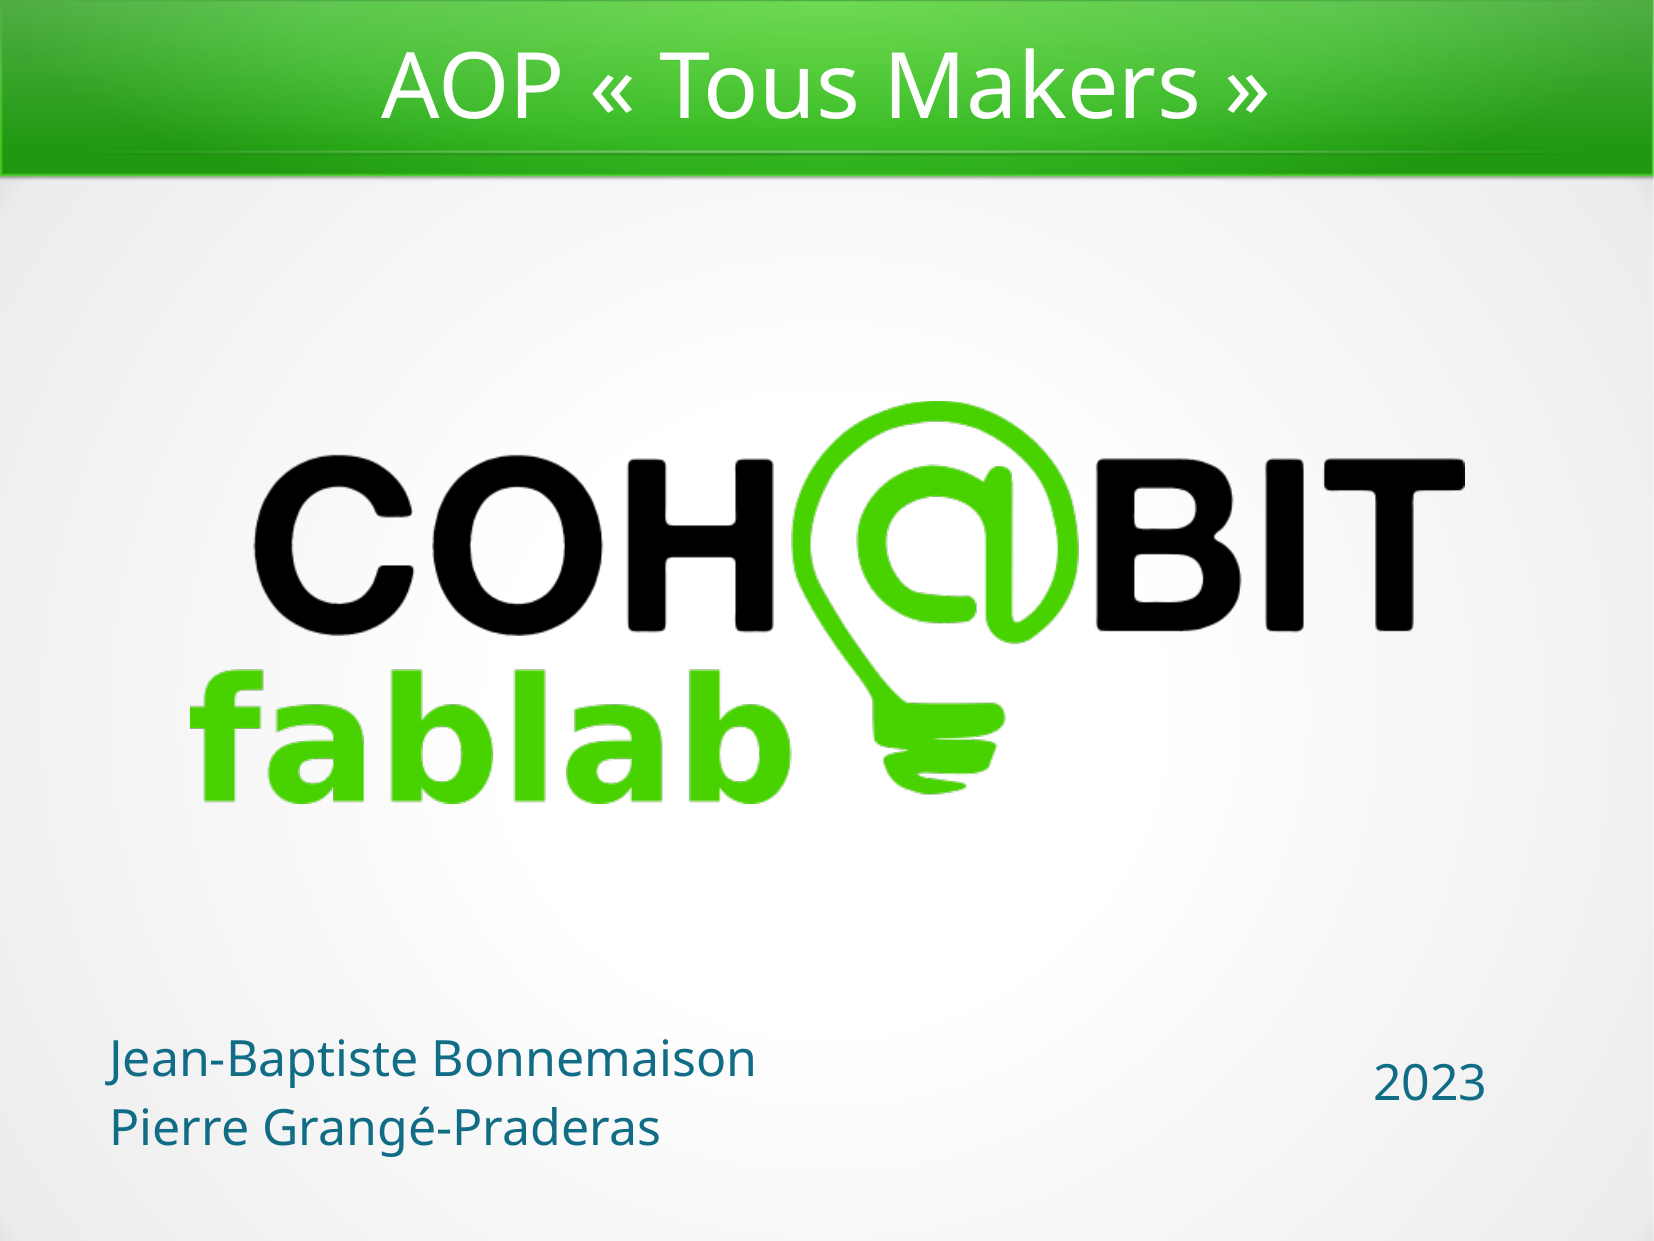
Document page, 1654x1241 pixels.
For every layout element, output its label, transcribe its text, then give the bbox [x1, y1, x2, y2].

text_box 2023 [1358, 1039, 1577, 1170]
title AOP « Tous Makers » [82, 11, 1571, 154]
text_box Jean-Baptiste Bonnemaison Pierre Grangé-Praderas [94, 1015, 1016, 1148]
picture [0, 0, 1654, 1241]
